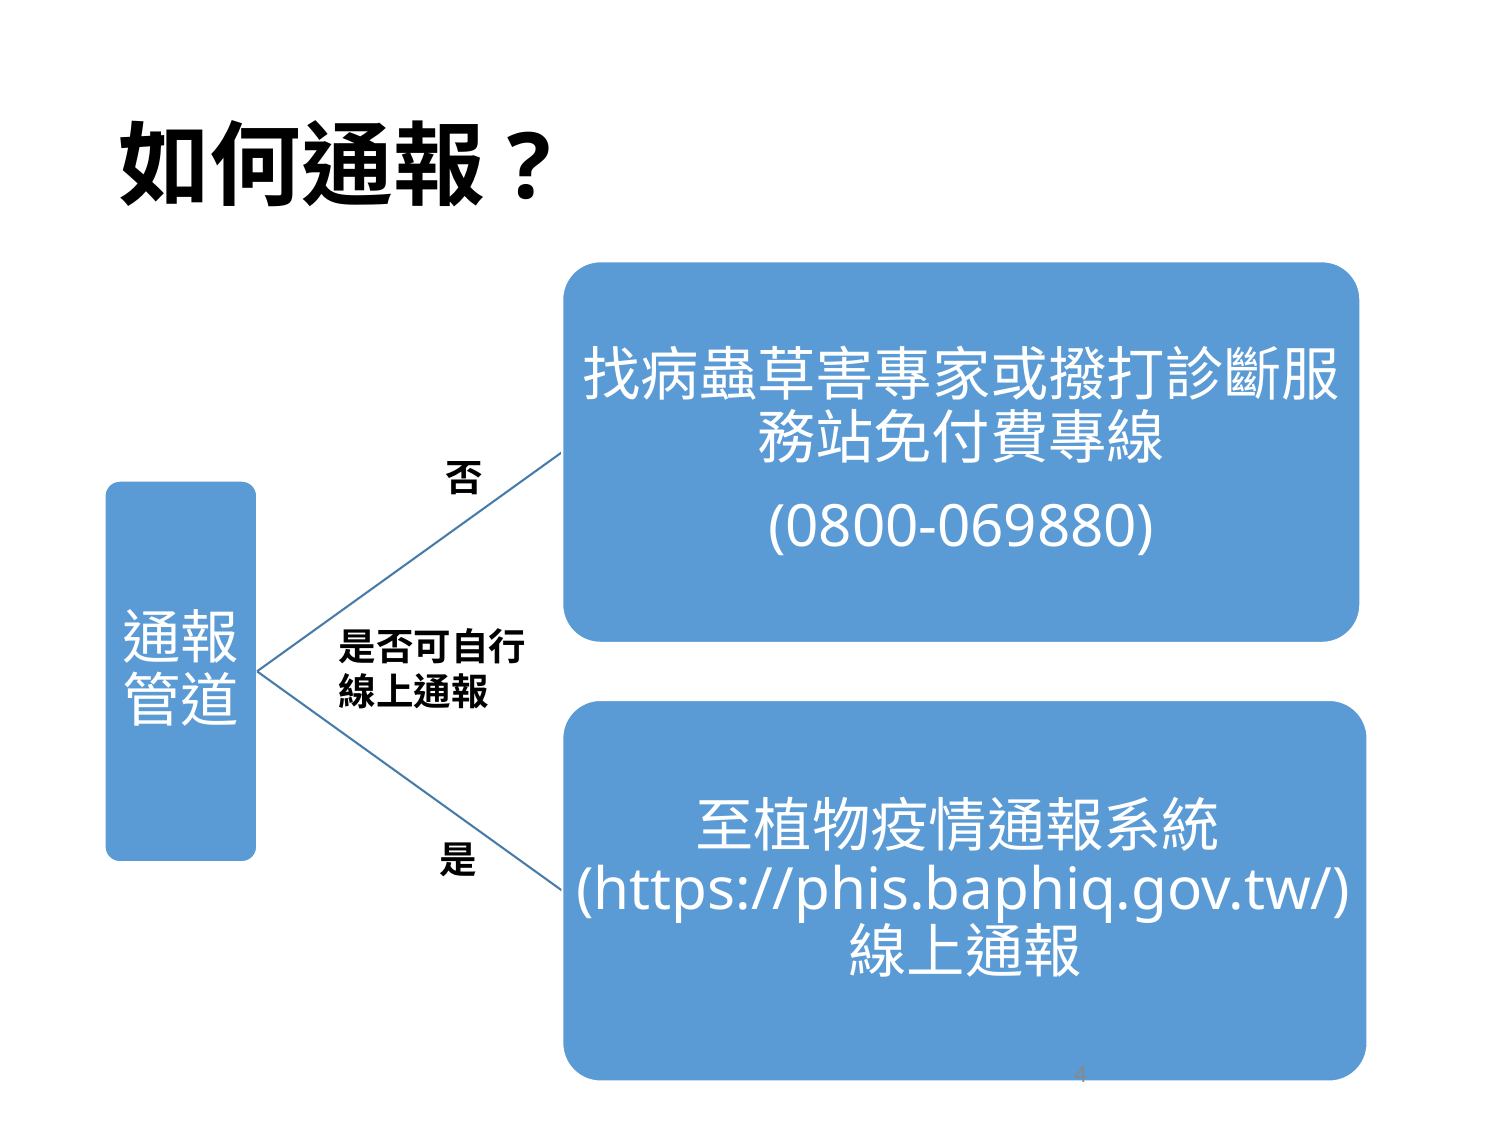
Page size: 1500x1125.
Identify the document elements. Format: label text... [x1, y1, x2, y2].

text_box 是 [407, 829, 509, 890]
text_box [1059, 1042, 1397, 1103]
text_box 是否可自行線上通報 [324, 615, 560, 722]
text_box 否 [413, 446, 516, 508]
text_box 找病蟲草害專家或撥打診斷服務站免付費專線 (0800-069880) [562, 261, 1361, 643]
title 如何通報? [103, 59, 1397, 278]
text_box 通報管道 [104, 480, 258, 863]
text_box 至植物疫情通報系統(https://phis.baphiq.gov.tw/)線上通報 [562, 699, 1368, 1082]
